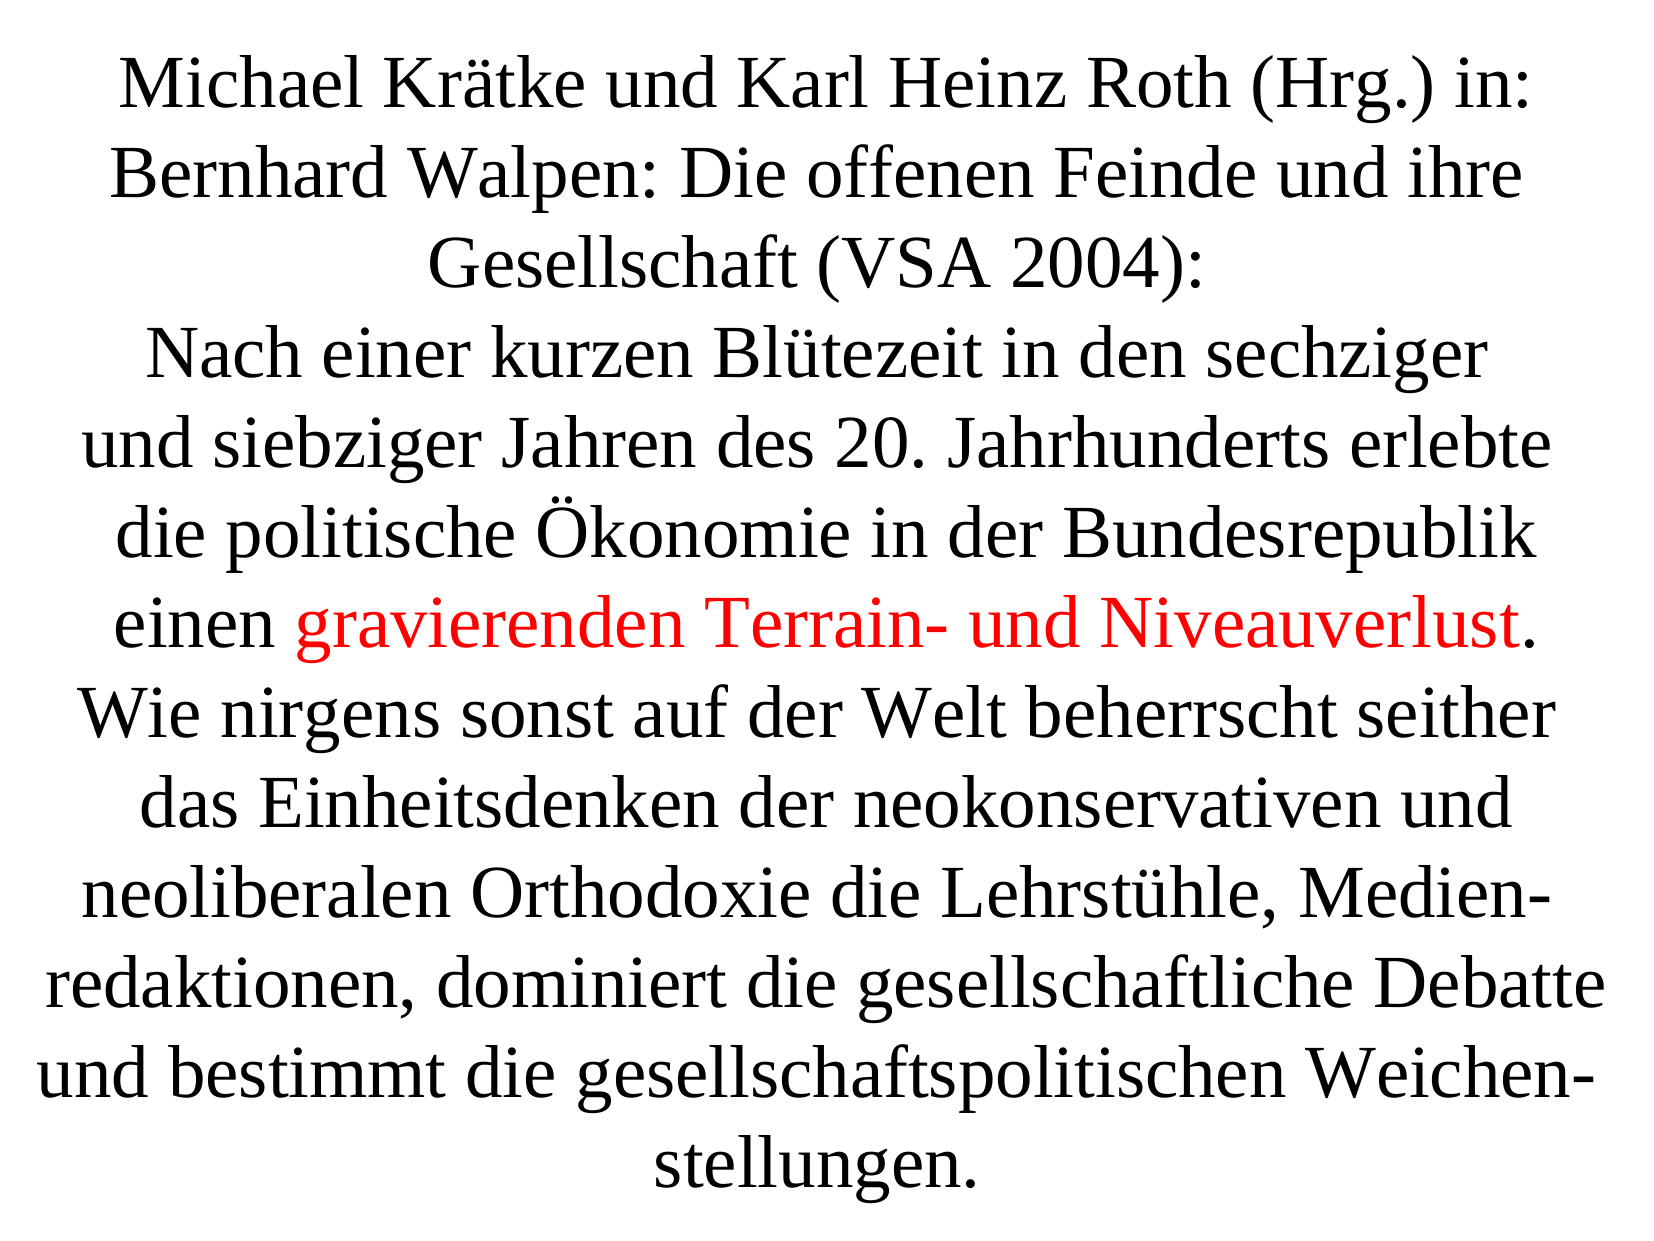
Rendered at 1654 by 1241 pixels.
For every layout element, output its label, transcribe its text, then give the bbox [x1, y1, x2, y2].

text_box Michael Krätke und Karl Heinz Roth (Hrg.) in: Bernhard Walpen: Die offenen Feinde und ihre Gesellschaft (VSA 2004): Nach einer kurzen Blütezeit in den sechziger und siebziger Jahren des 20. Jahrhunderts erlebte die politische Ökonomie in der Bundesrepublik einen gravierenden Terrain- und Niveauverlust. Wie nirgens sonst auf der Welt beherrscht seither das Einheitsdenken der neokonservativen und neoliberalen Orthodoxie die Lehrstühle, Medien- redaktionen, dominiert die gesellschaftliche Debatte und bestimmt die gesellschaftspolitischen Weichen- stellungen. [36, 32, 1617, 1203]
